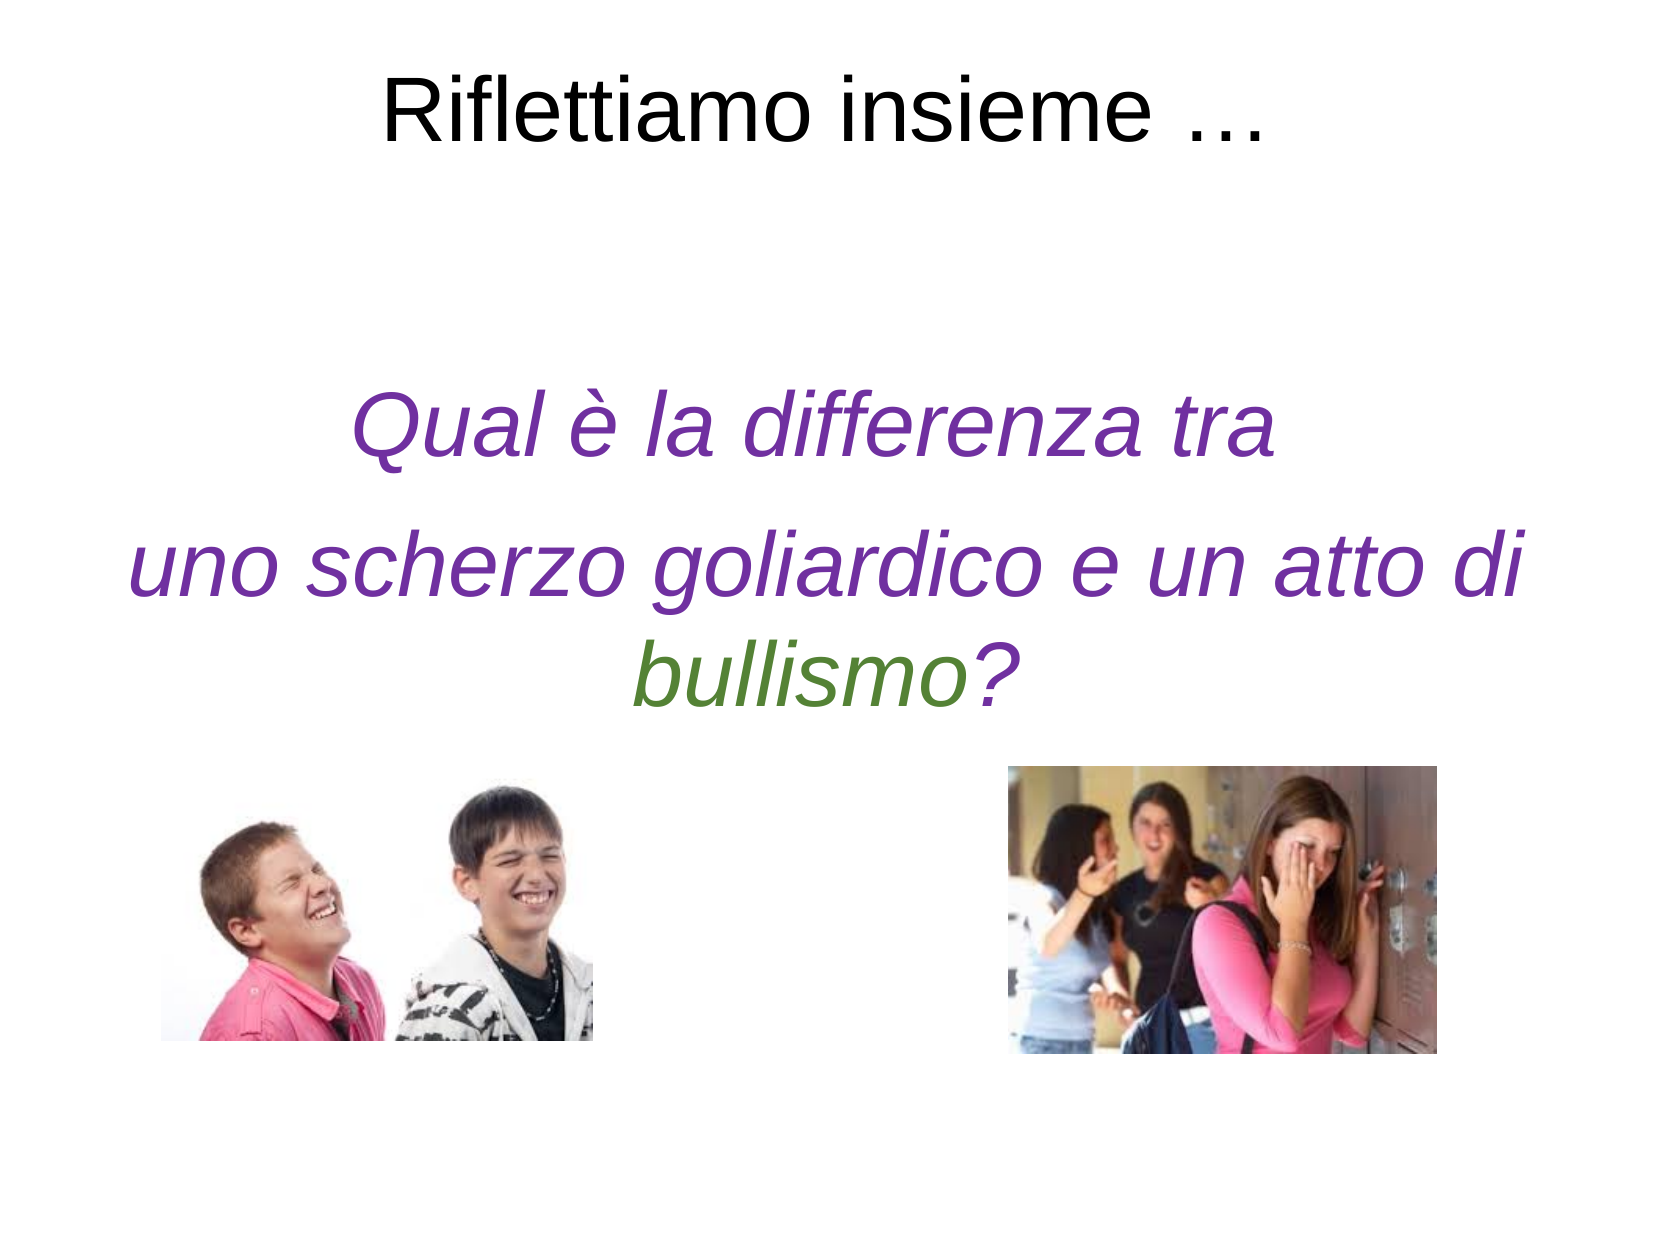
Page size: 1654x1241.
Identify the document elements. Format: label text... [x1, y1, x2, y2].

title Riflettiamo insieme … [82, 49, 1571, 235]
picture [1008, 766, 1437, 1054]
list Qual è la differenza tra uno scherzo goliardico e un atto di bullismo? [82, 235, 1571, 1054]
picture [161, 754, 593, 1041]
